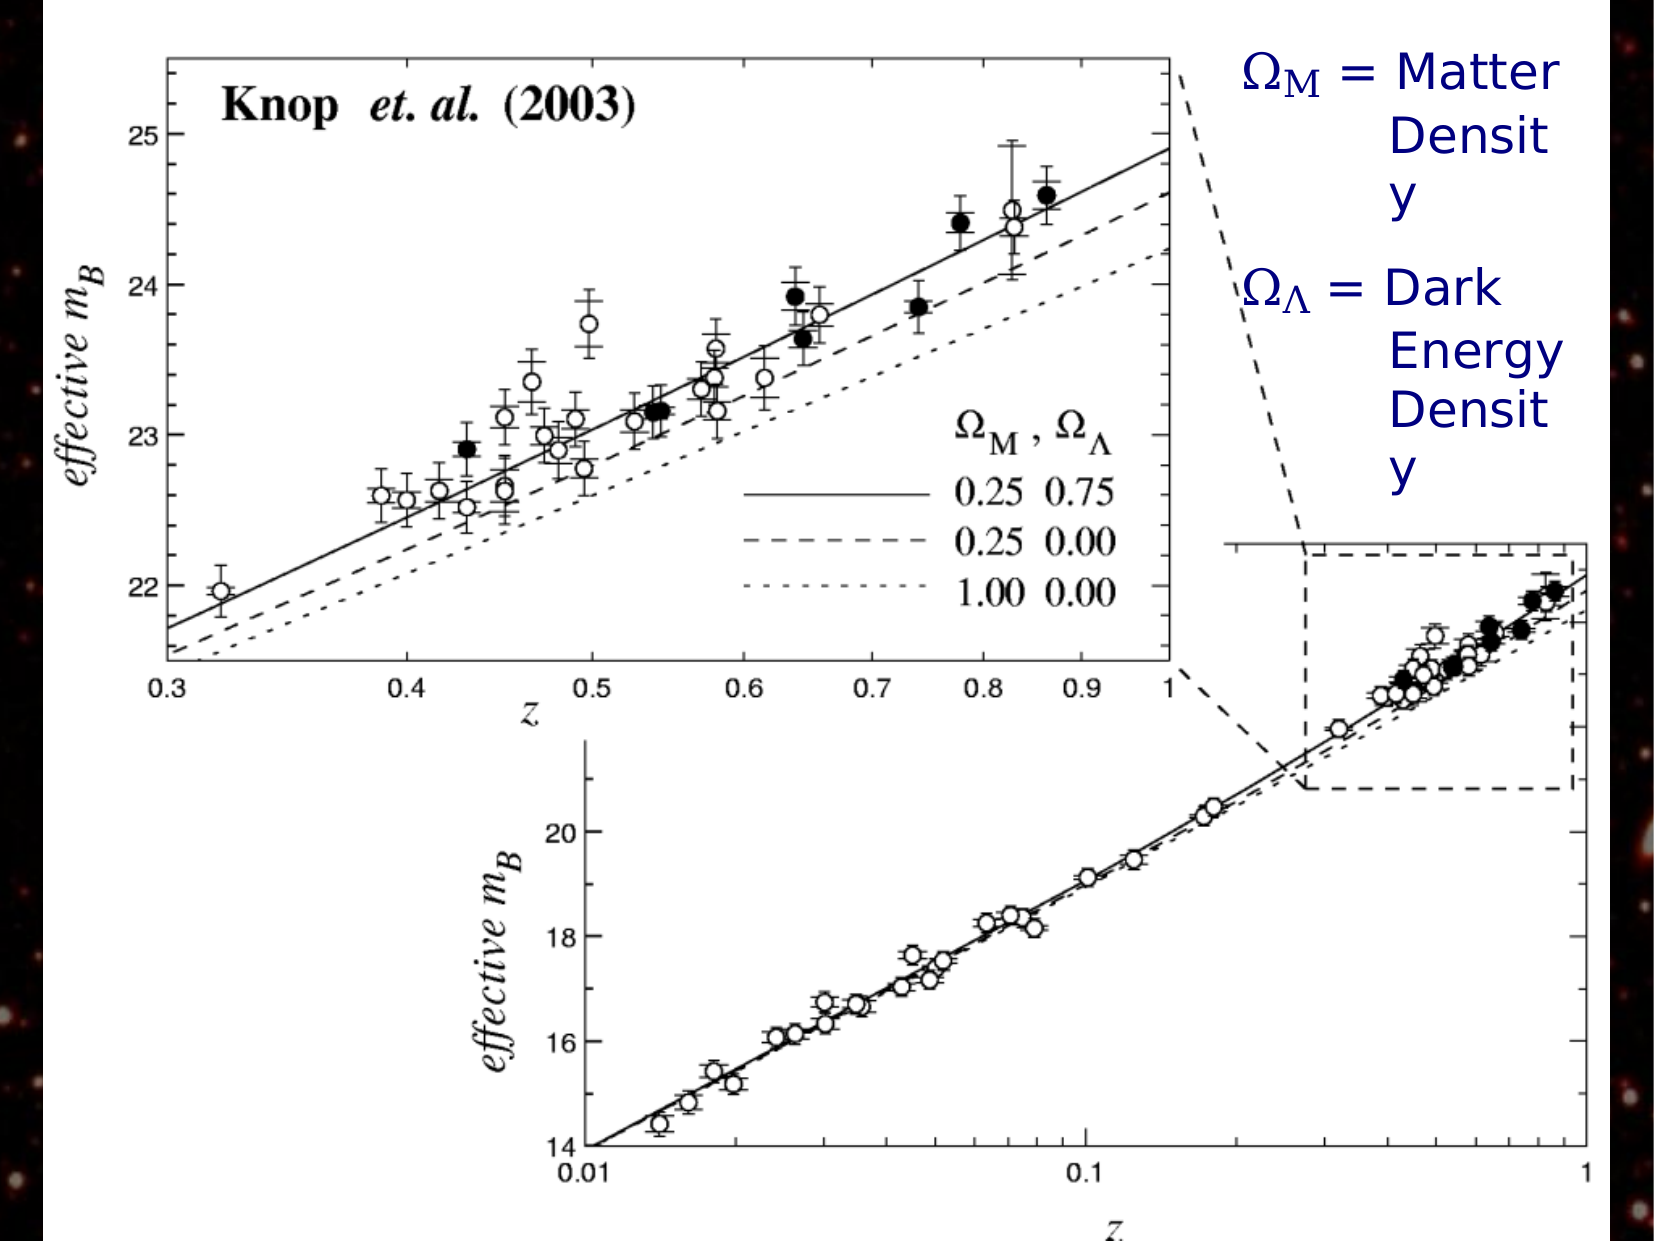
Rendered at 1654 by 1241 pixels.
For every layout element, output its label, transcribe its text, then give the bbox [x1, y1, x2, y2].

picture [0, 0, 1654, 1241]
text_box ΩM = Matter Density ΩΛ = Dark Energy Density [1241, 43, 1575, 381]
